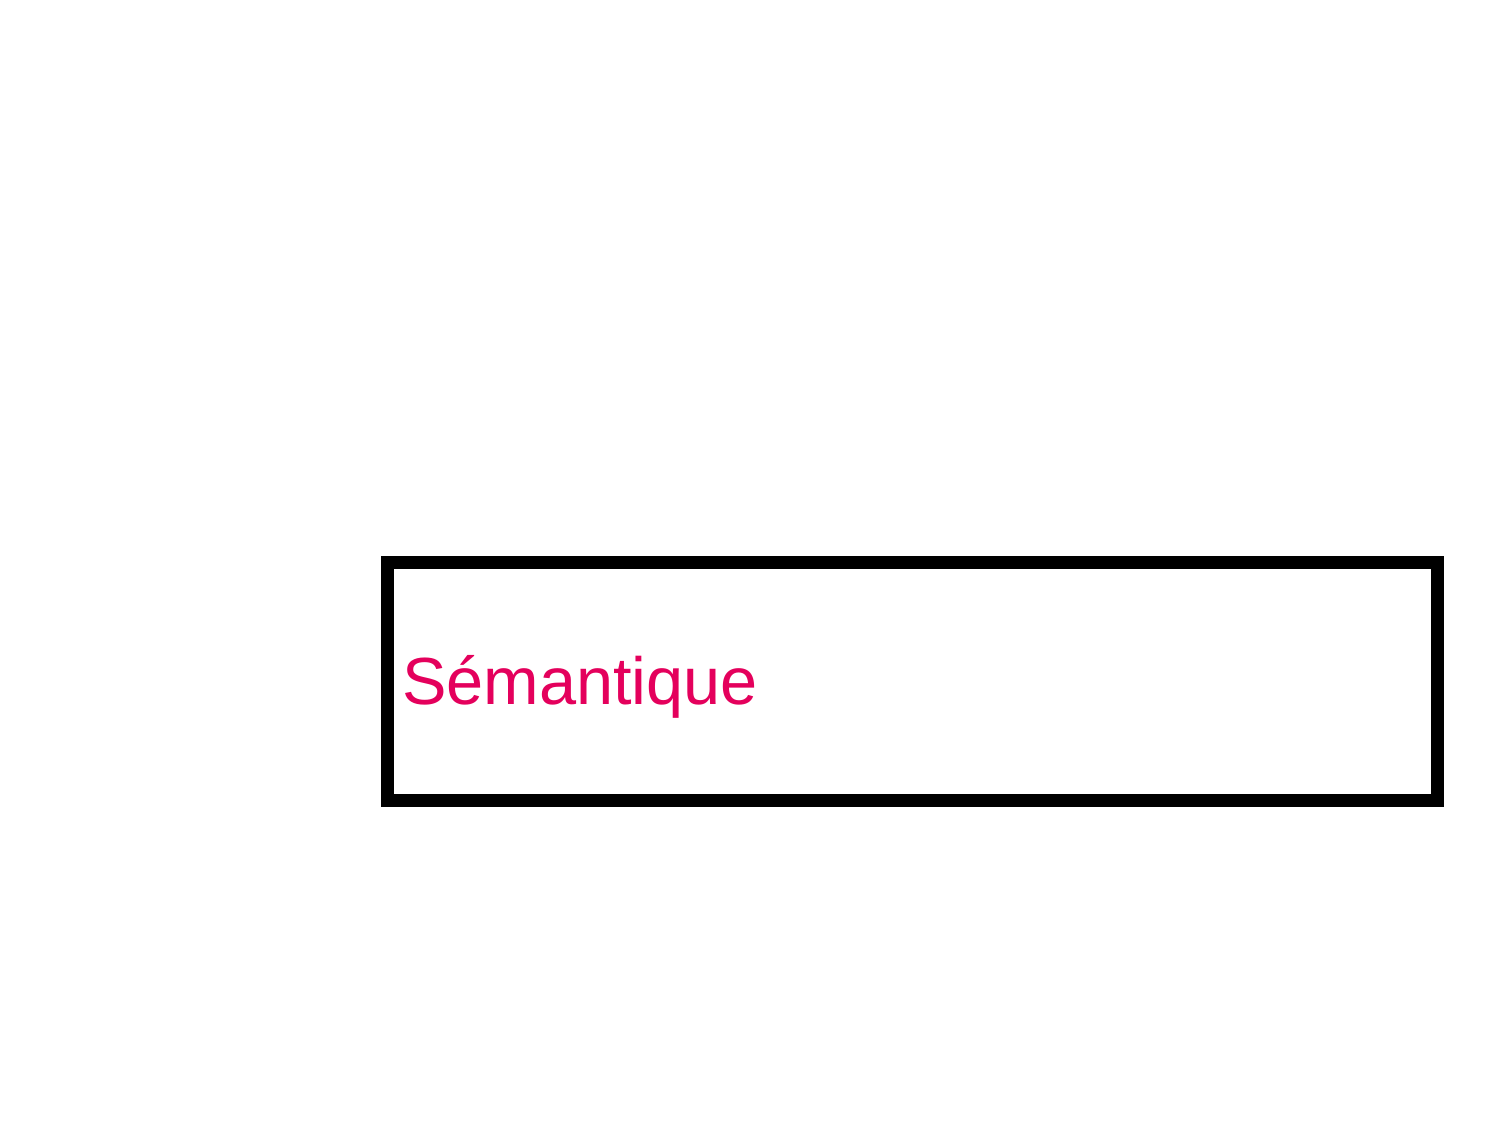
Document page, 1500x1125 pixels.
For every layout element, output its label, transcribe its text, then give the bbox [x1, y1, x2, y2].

subtitle Sémantique [387, 562, 1438, 801]
